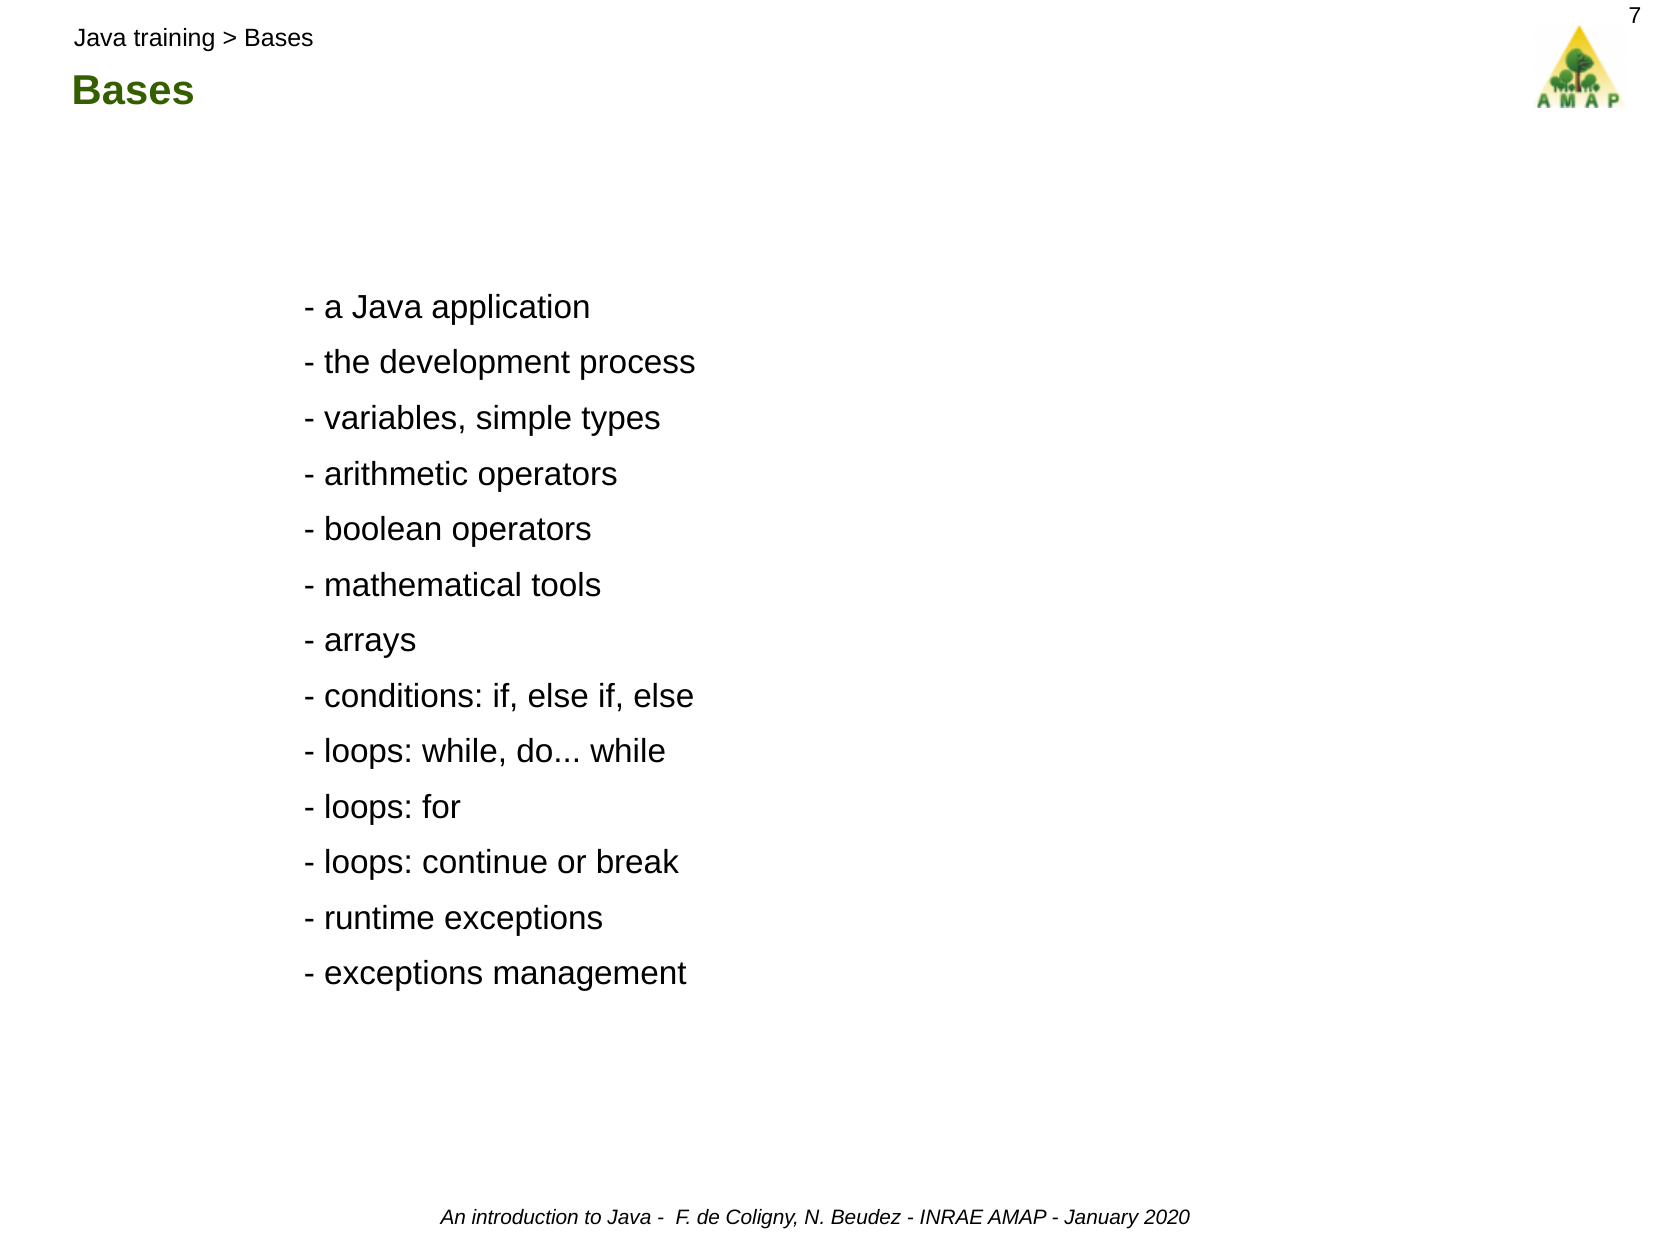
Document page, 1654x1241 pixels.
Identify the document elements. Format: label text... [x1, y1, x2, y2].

text_box Bases [56, 59, 1120, 121]
text_box - a Java application - the development process - variables, simple types - arithmetic operators - boolean operators - mathematical tools - arrays - conditions: if, else if, else - loops: while, do... while - loops: for - loops: continue or break - runtime exceptions - exceptions management [289, 262, 982, 1000]
picture [1533, 25, 1627, 108]
text_box Java training > Bases [59, 16, 1004, 60]
